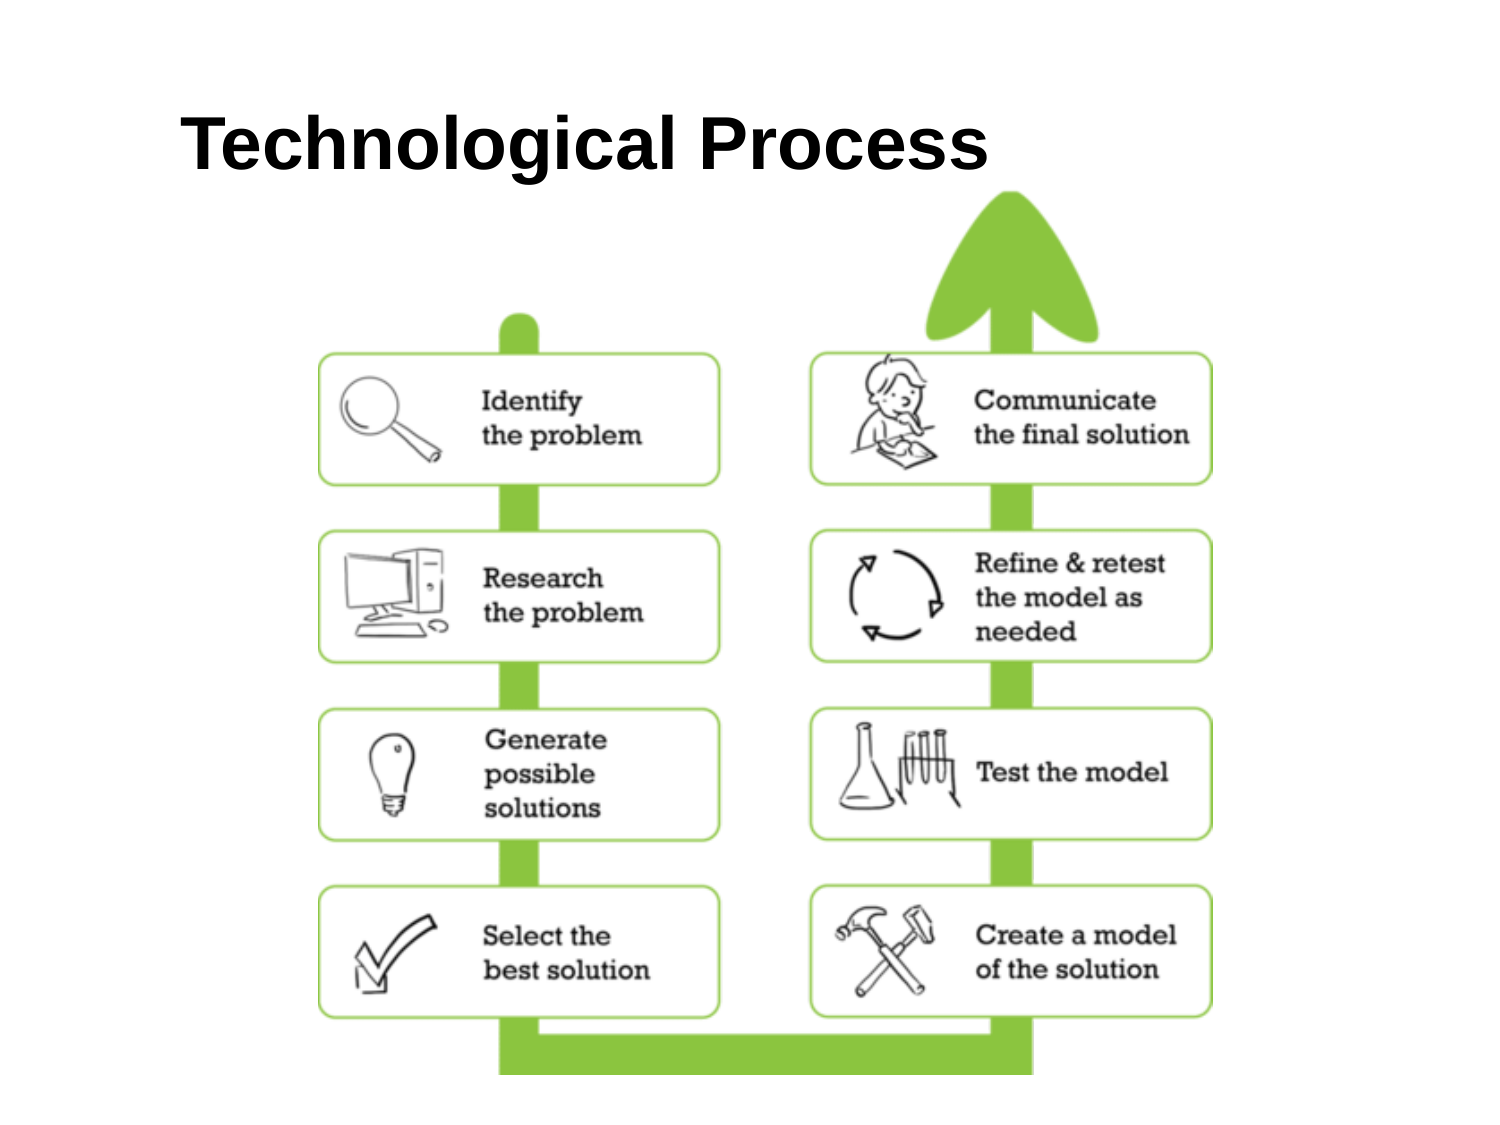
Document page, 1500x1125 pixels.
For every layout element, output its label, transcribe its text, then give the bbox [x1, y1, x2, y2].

picture [318, 188, 1213, 1075]
text_box Technological Process [165, 94, 1382, 278]
